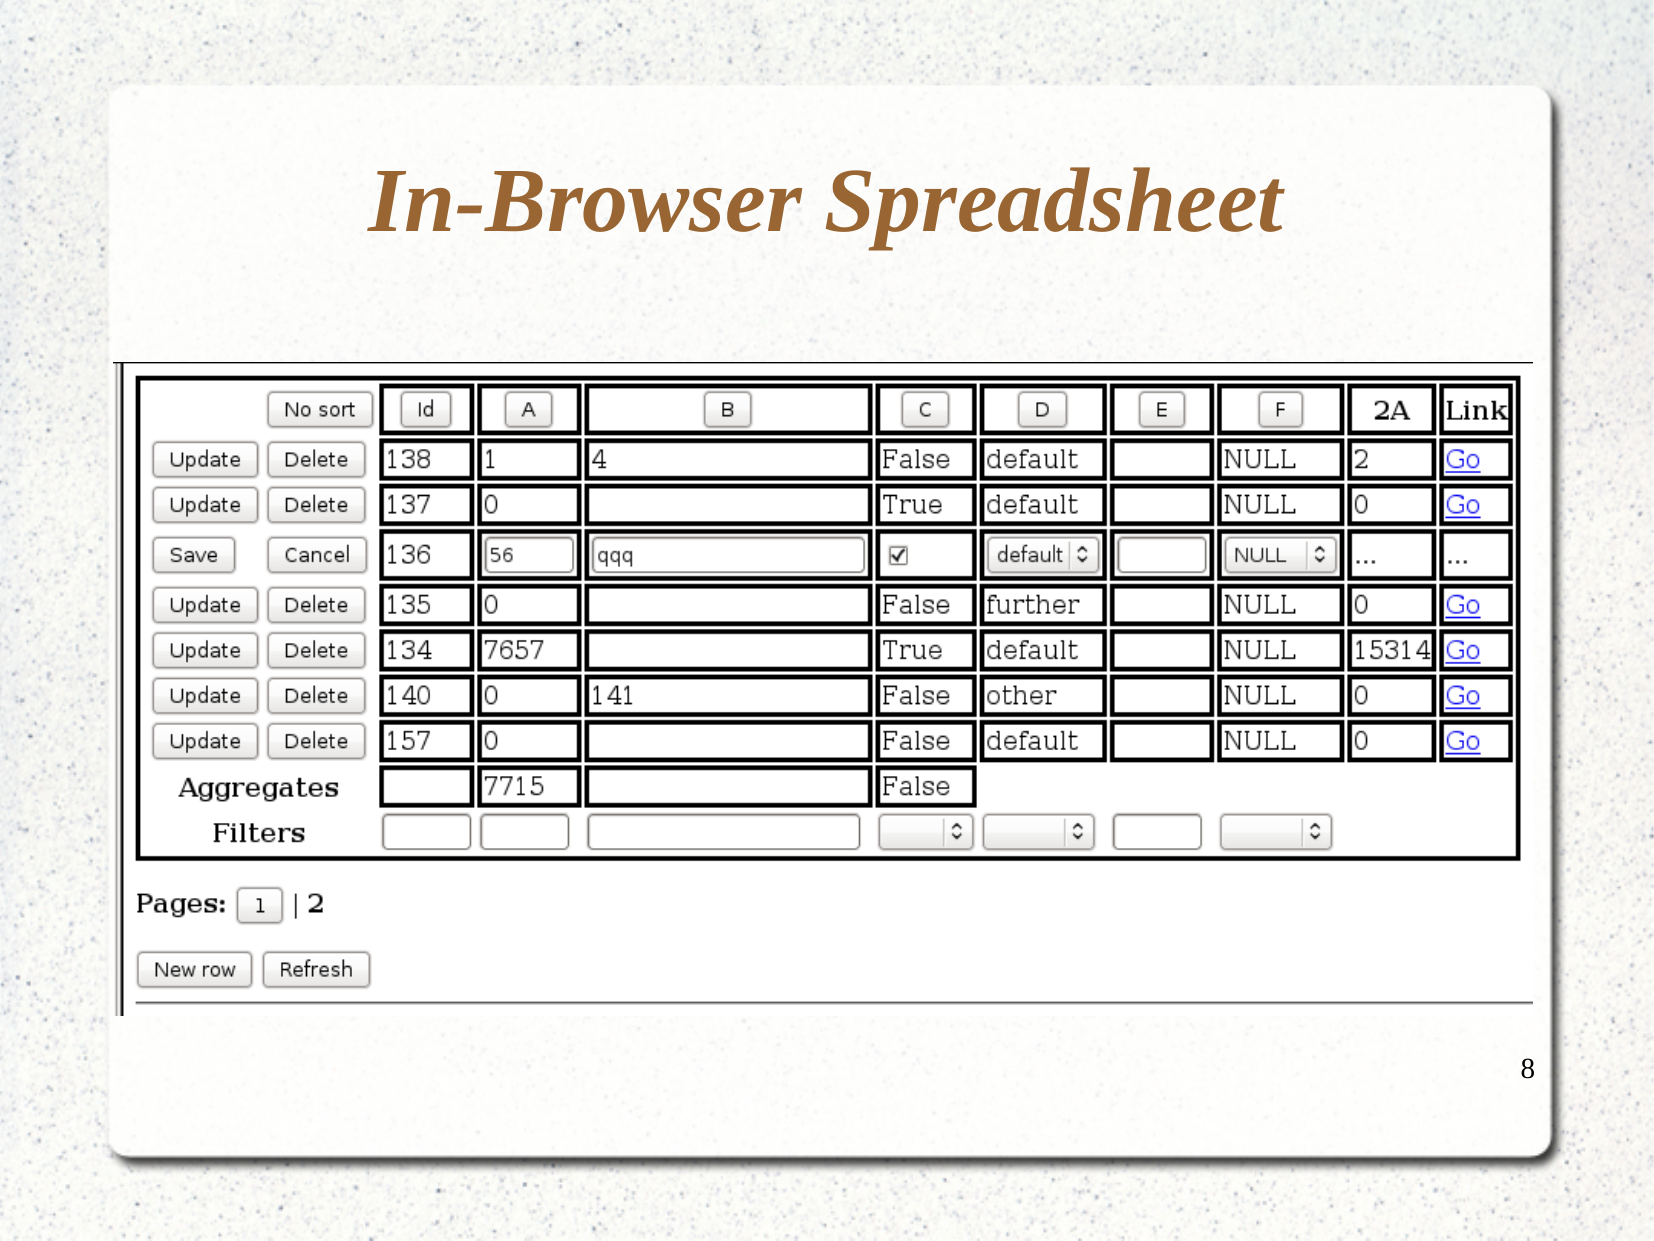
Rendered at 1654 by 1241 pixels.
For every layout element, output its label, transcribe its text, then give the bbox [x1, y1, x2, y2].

title In-Browser Spreadsheet [118, 104, 1536, 297]
picture [0, 0, 1654, 1241]
